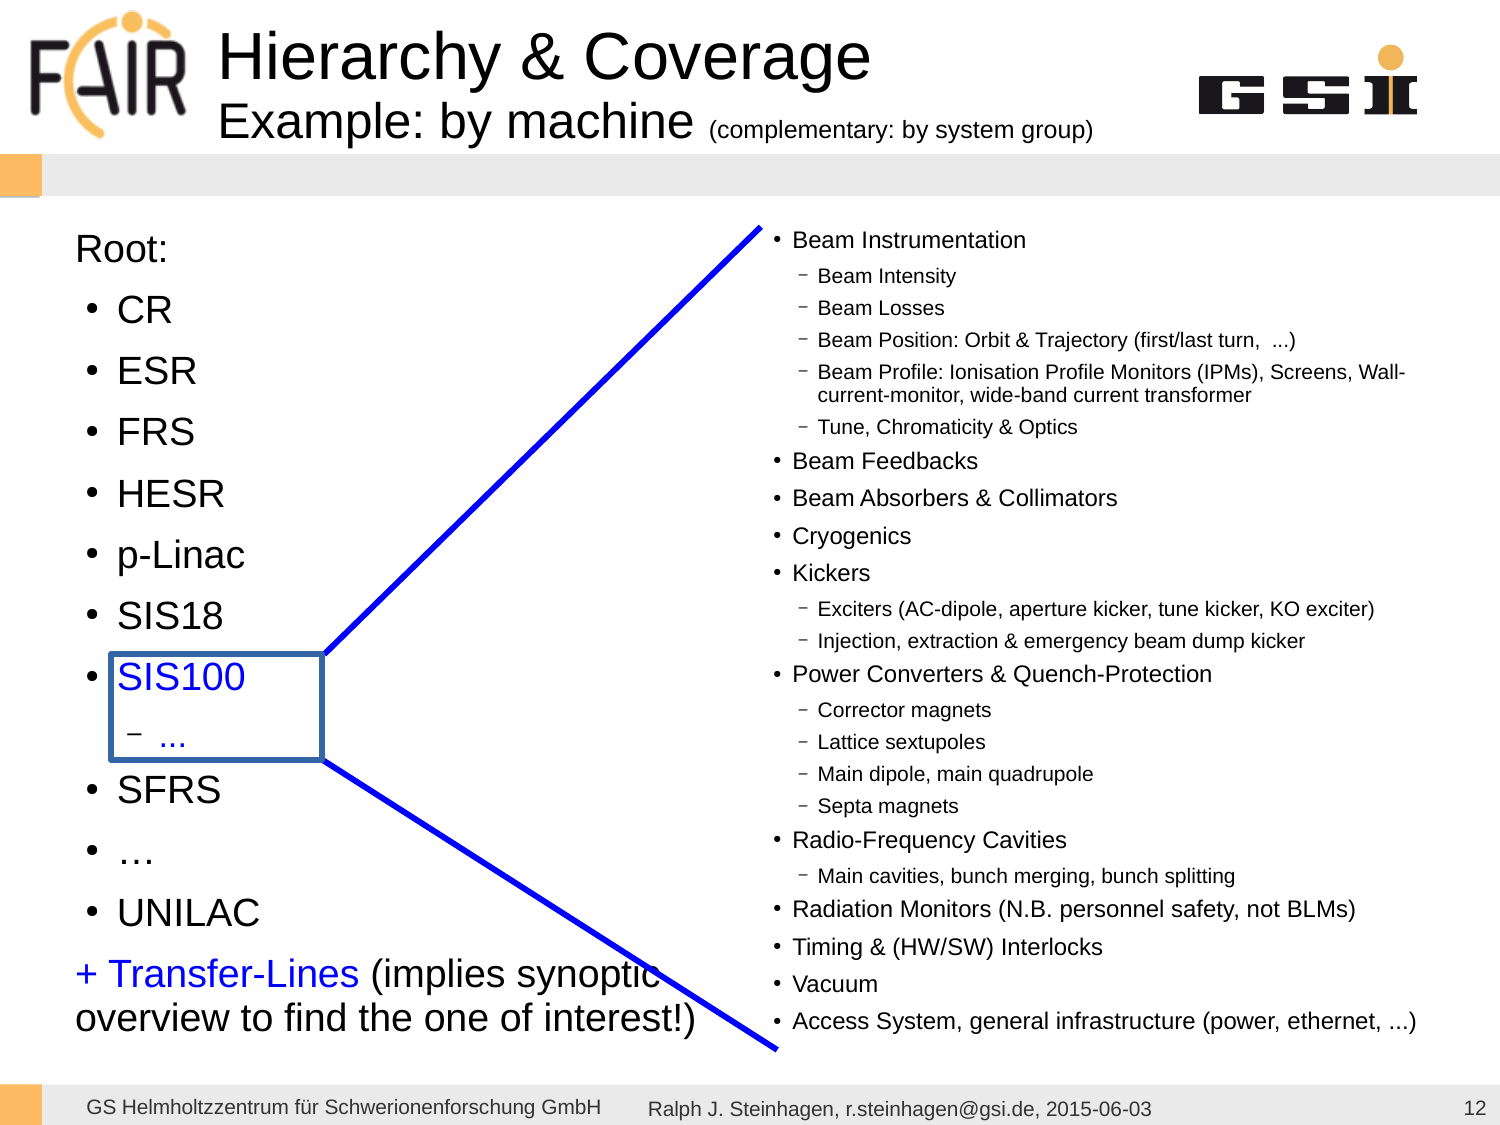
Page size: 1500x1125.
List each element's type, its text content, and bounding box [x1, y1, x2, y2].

list Beam Instrumentation Beam Intensity Beam Losses Beam Position: Orbit & Trajectory (first/last turn, ...) Beam Profile: Ionisation Profile Monitors (IPMs), Screens, Wall-current-monitor, wide-band current transformer Tune, Chromaticity & Optics Beam Feedbacks Beam Absorbers & Collimators Cryogenics Kickers Exciters (AC-dipole, aperture kicker, tune kicker, KO exciter) Injection, extraction & emergency beam dump kicker Power Converters & Quench-Protection Corrector magnets Lattice sextupoles Main dipole, main quadrupole Septa magnets Radio-Frequency Cavities Main cavities, bunch merging, bunch splitting Radiation Monitors (N.B. personnel safety, not BLMs) Timing & (HW/SW) Interlocks Vacuum Access System, general infrastructure (power, ethernet, ...) [766, 226, 1426, 1050]
title Hierarchy & Coverage Example: by machine (complementary: by system group) [217, 18, 1109, 150]
list Root: CR ESR FRS HESR p-Linac SIS18 SIS100 ... SFRS … UNILAC + Transfer-Lines (implies synoptic overview to find the one of interest!) [325, 259, 734, 1018]
list Root: CR ESR FRS HESR p-Linac SIS18 SIS100 ... SFRS … UNILAC + Transfer-Lines (implies synoptic overview to find the one of interest!) [114, 657, 319, 757]
picture [30, 9, 187, 141]
list Root: CR ESR FRS HESR p-Linac SIS18 SIS100 ... SFRS … UNILAC + Transfer-Lines (implies synoptic overview to find the one of interest!) [75, 226, 734, 1050]
picture [1197, 42, 1419, 117]
